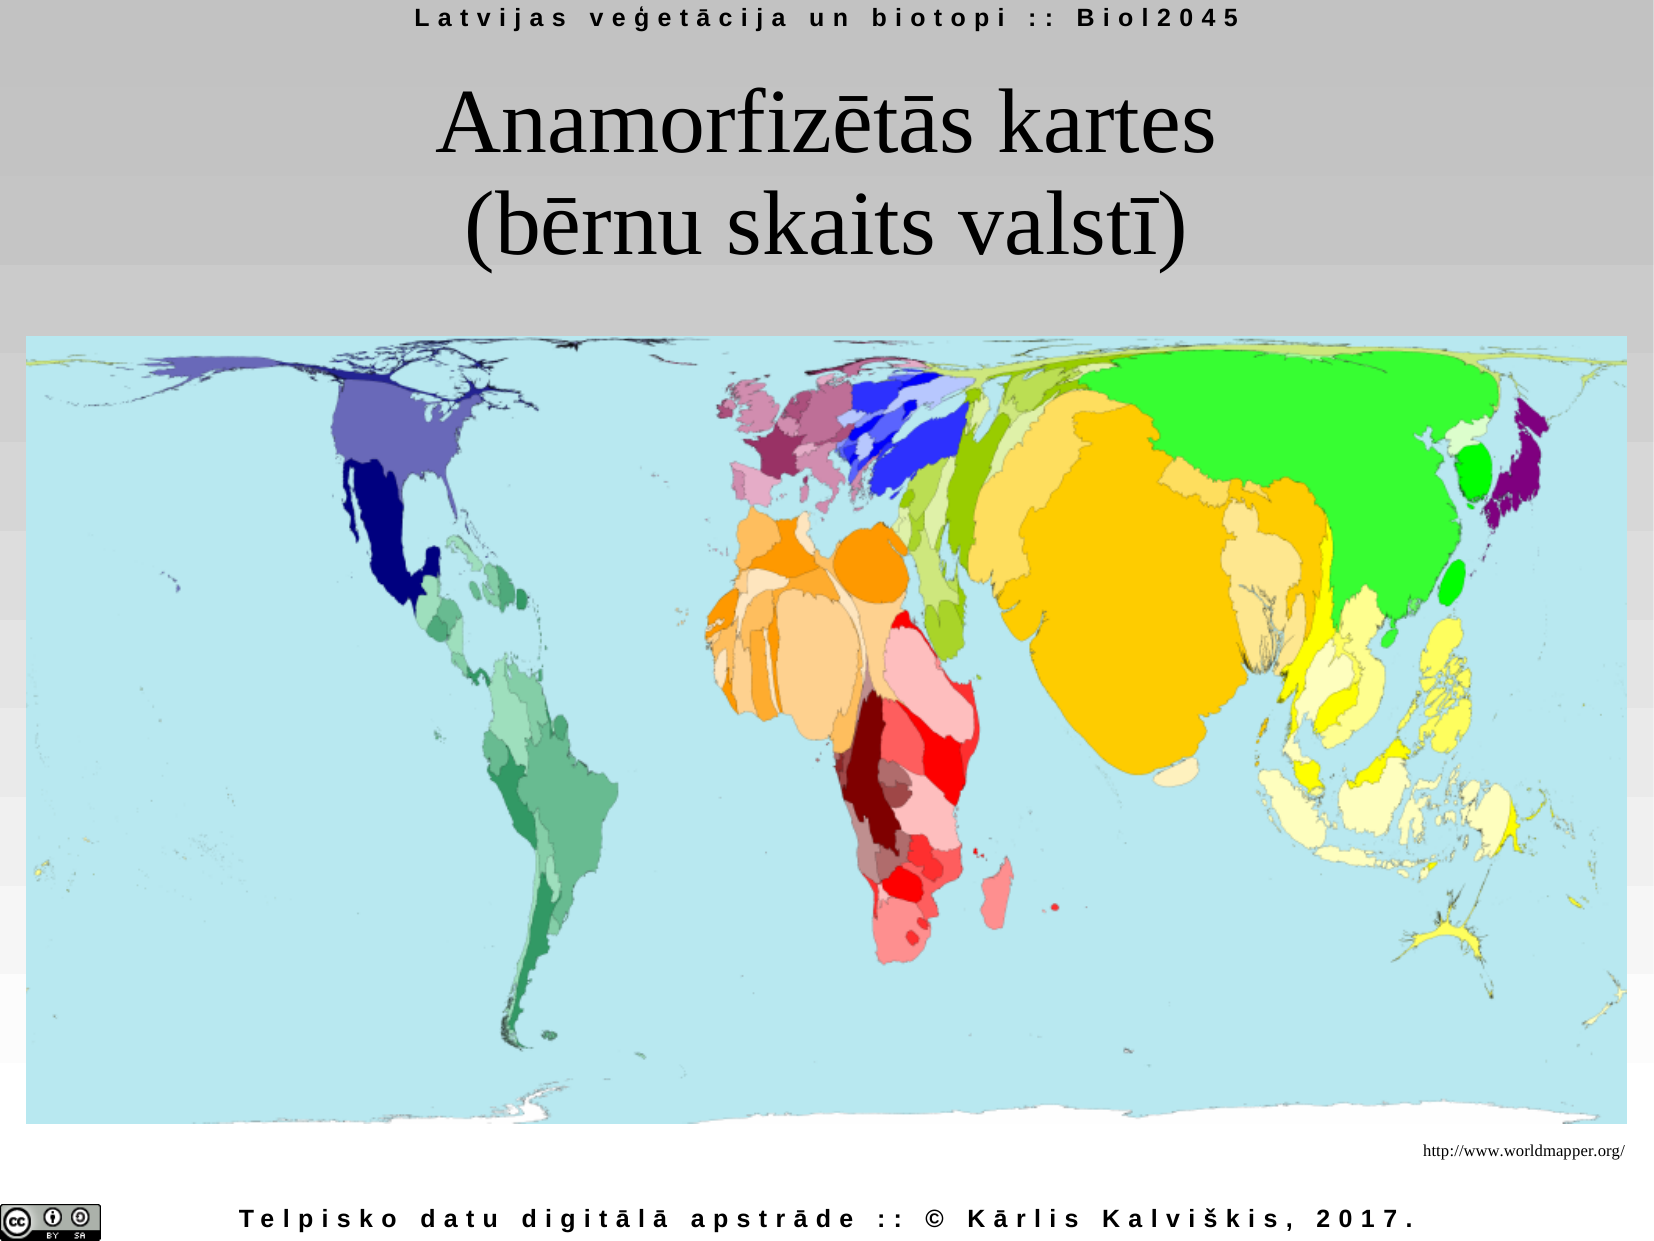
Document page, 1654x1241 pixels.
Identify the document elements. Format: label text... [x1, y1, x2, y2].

picture [0, 0, 1654, 1241]
title Anamorfizētās kartes (bērnu skaits valstī) [29, 49, 1625, 296]
text_box http://www.worldmapper.org/ [1425, 1141, 1626, 1161]
